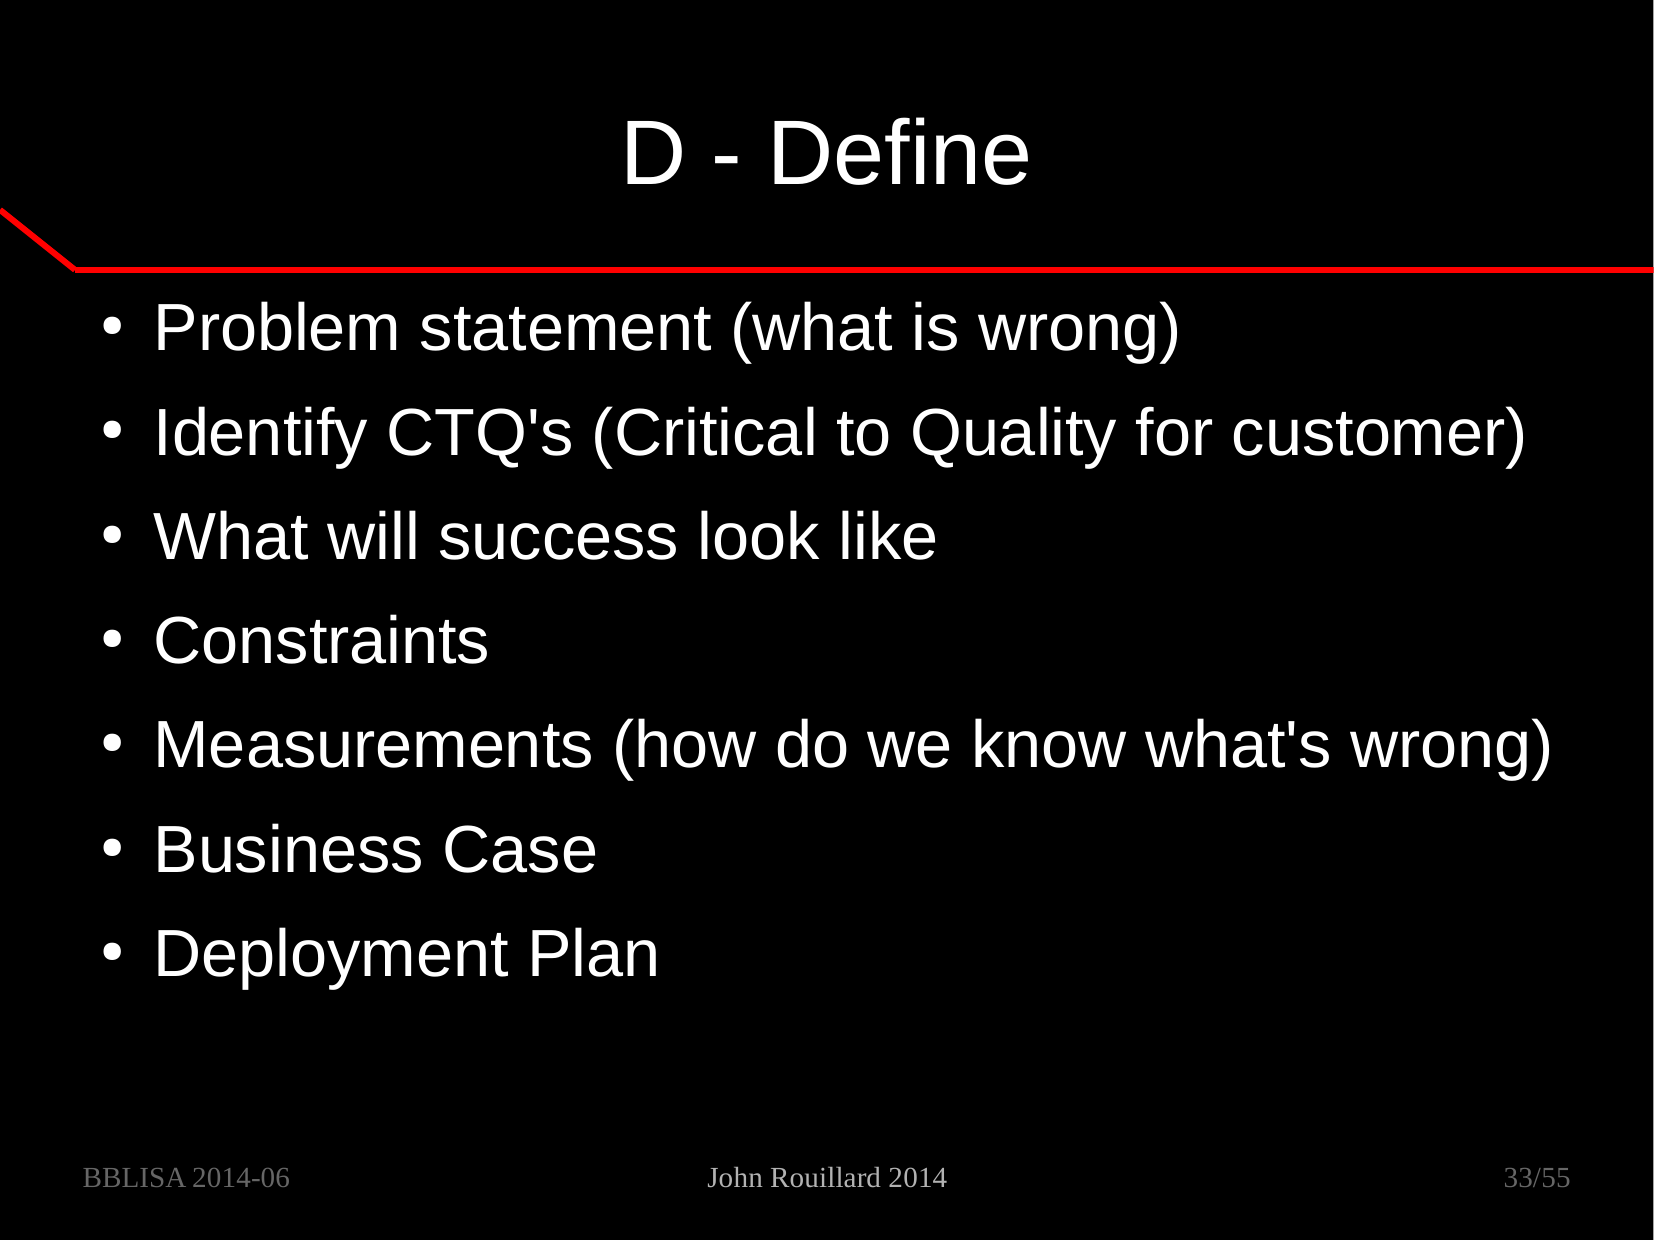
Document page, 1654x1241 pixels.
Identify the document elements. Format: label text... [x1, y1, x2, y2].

list Problem statement (what is wrong) Identify CTQ's (Critical to Quality for customer) What will success look like Constraints Measurements (how do we know what's wrong) Business Case Deployment Plan [82, 290, 1571, 1110]
title D - Define [82, 49, 1571, 257]
